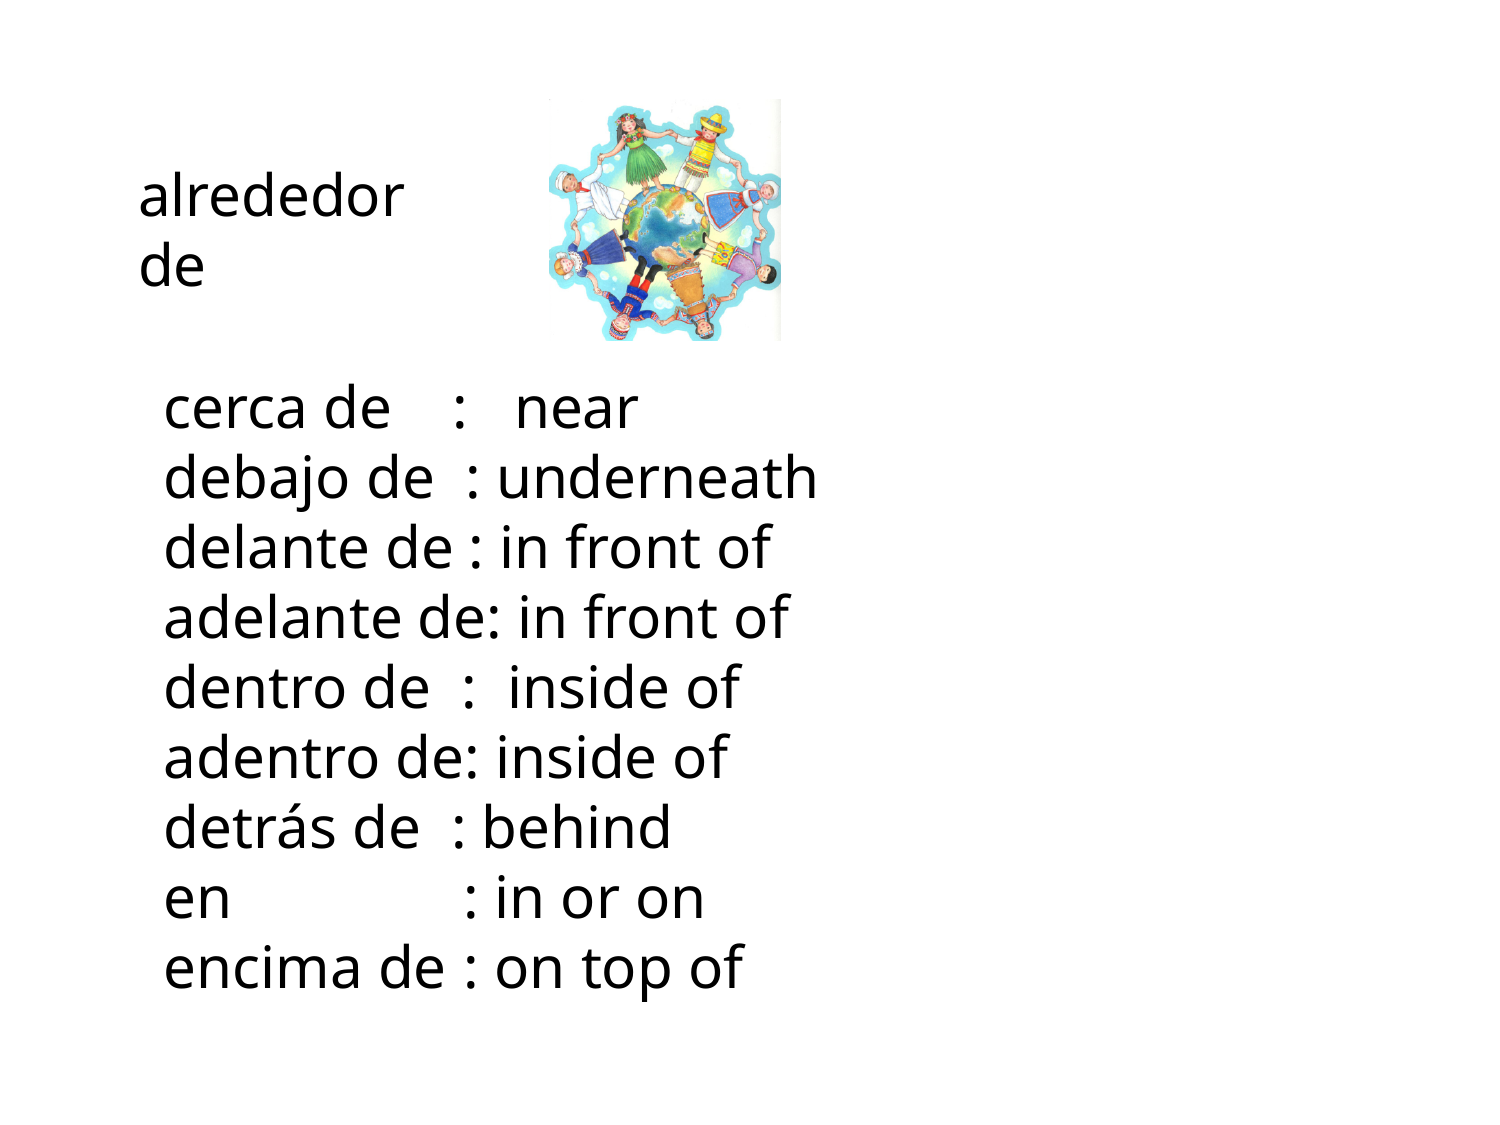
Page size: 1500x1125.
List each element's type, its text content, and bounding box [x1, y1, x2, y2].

text_box cerca de : near debajo de : underneath delante de : in front of adelante de: in front of dentro de : inside of adentro de: inside of detrás de : behind en : in or on encima de : on top of [149, 362, 1088, 1125]
picture [549, 99, 781, 341]
text_box alrededor de [123, 149, 502, 306]
